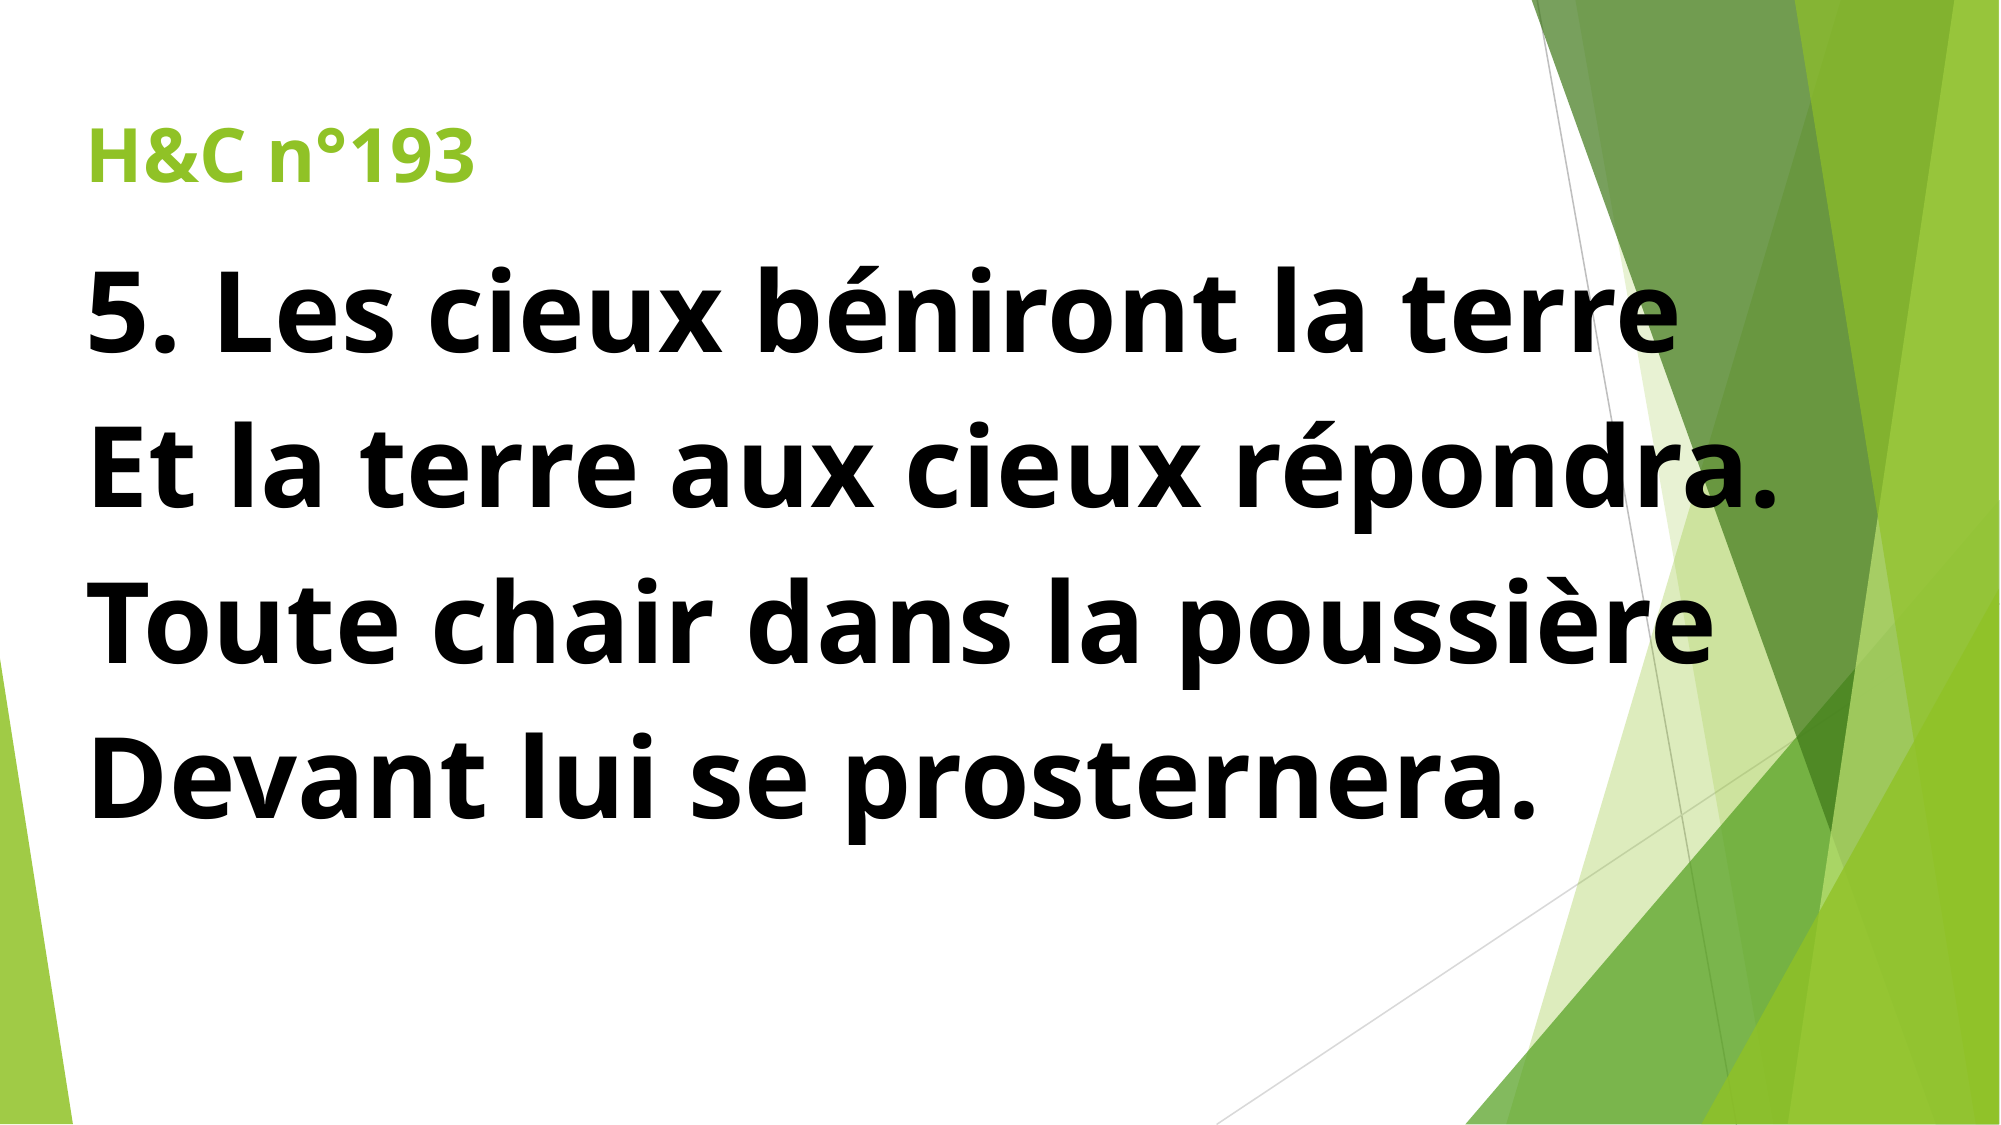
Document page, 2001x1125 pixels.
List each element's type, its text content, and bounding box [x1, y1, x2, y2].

text_box H&C n°193 [70, 99, 1522, 212]
text_box 5. Les cieux béniront la terre Et la terre aux cieux répondra. Toute chair dans la poussière Devant lui se prosternera. [70, 212, 1961, 1074]
